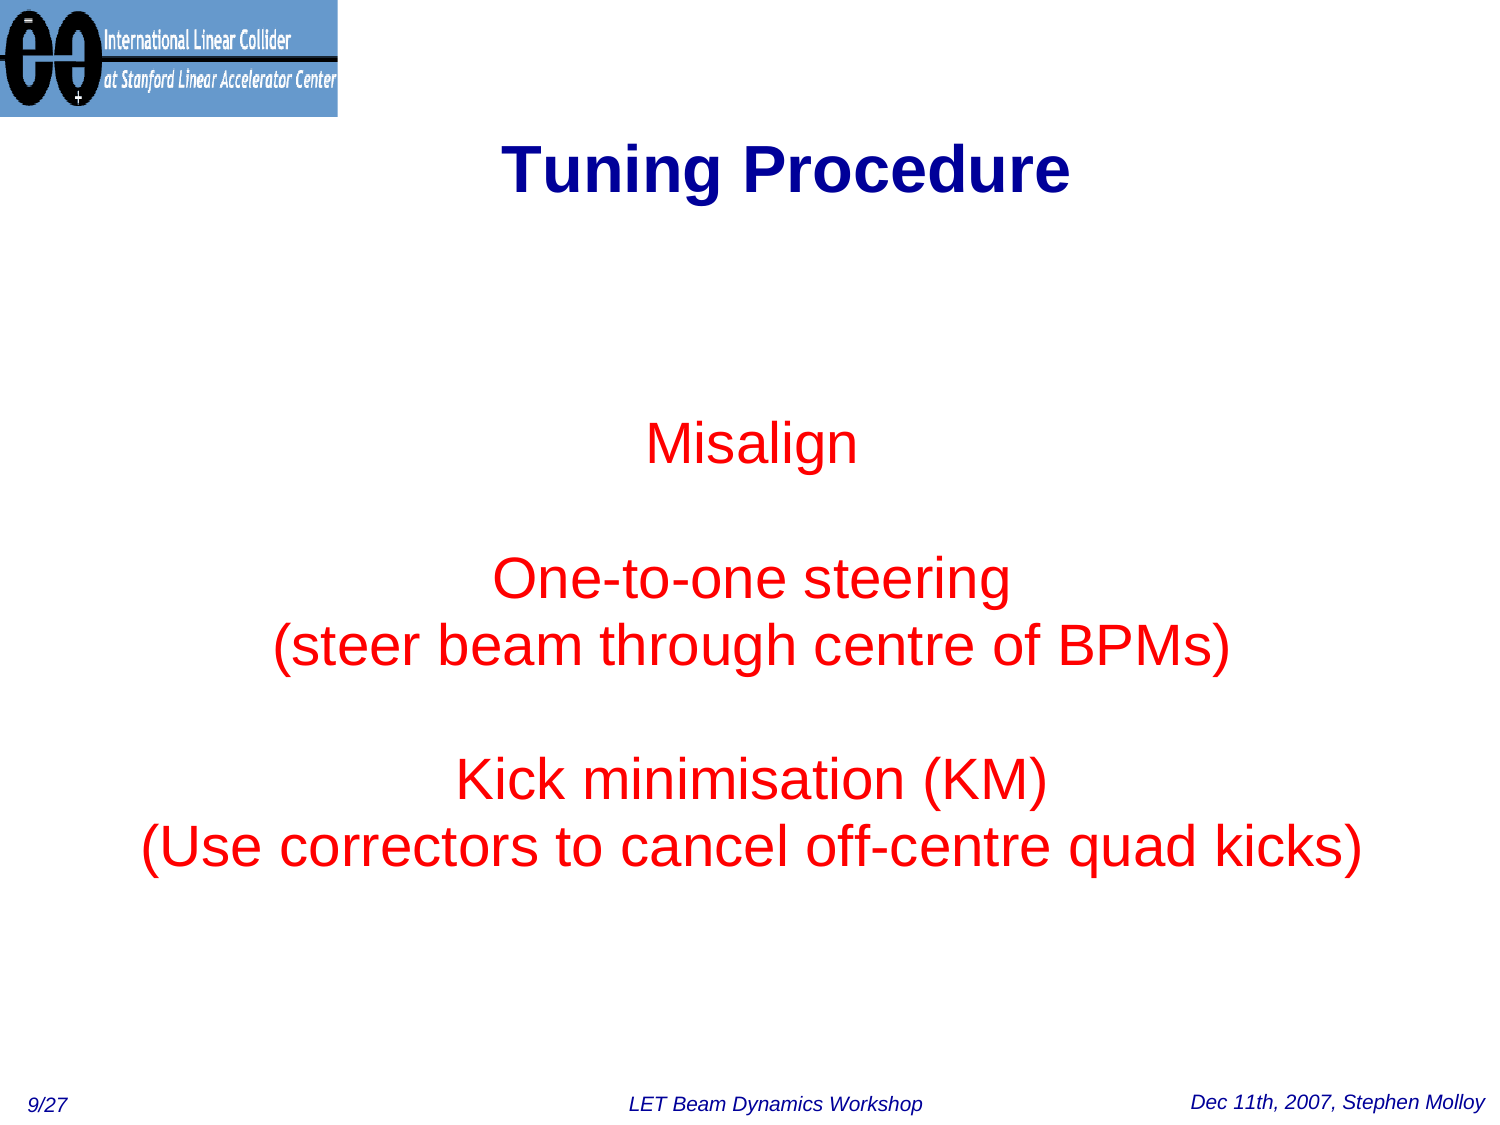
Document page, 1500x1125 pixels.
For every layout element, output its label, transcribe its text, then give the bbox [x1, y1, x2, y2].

subtitle Misalign One-to-one steering (steer beam through centre of BPMs) Kick minimisation (KM) (Use correctors to cancel off-centre quad kicks) [115, 275, 1390, 1025]
title Tuning Procedure [337, 87, 1237, 263]
picture [0, 0, 338, 117]
